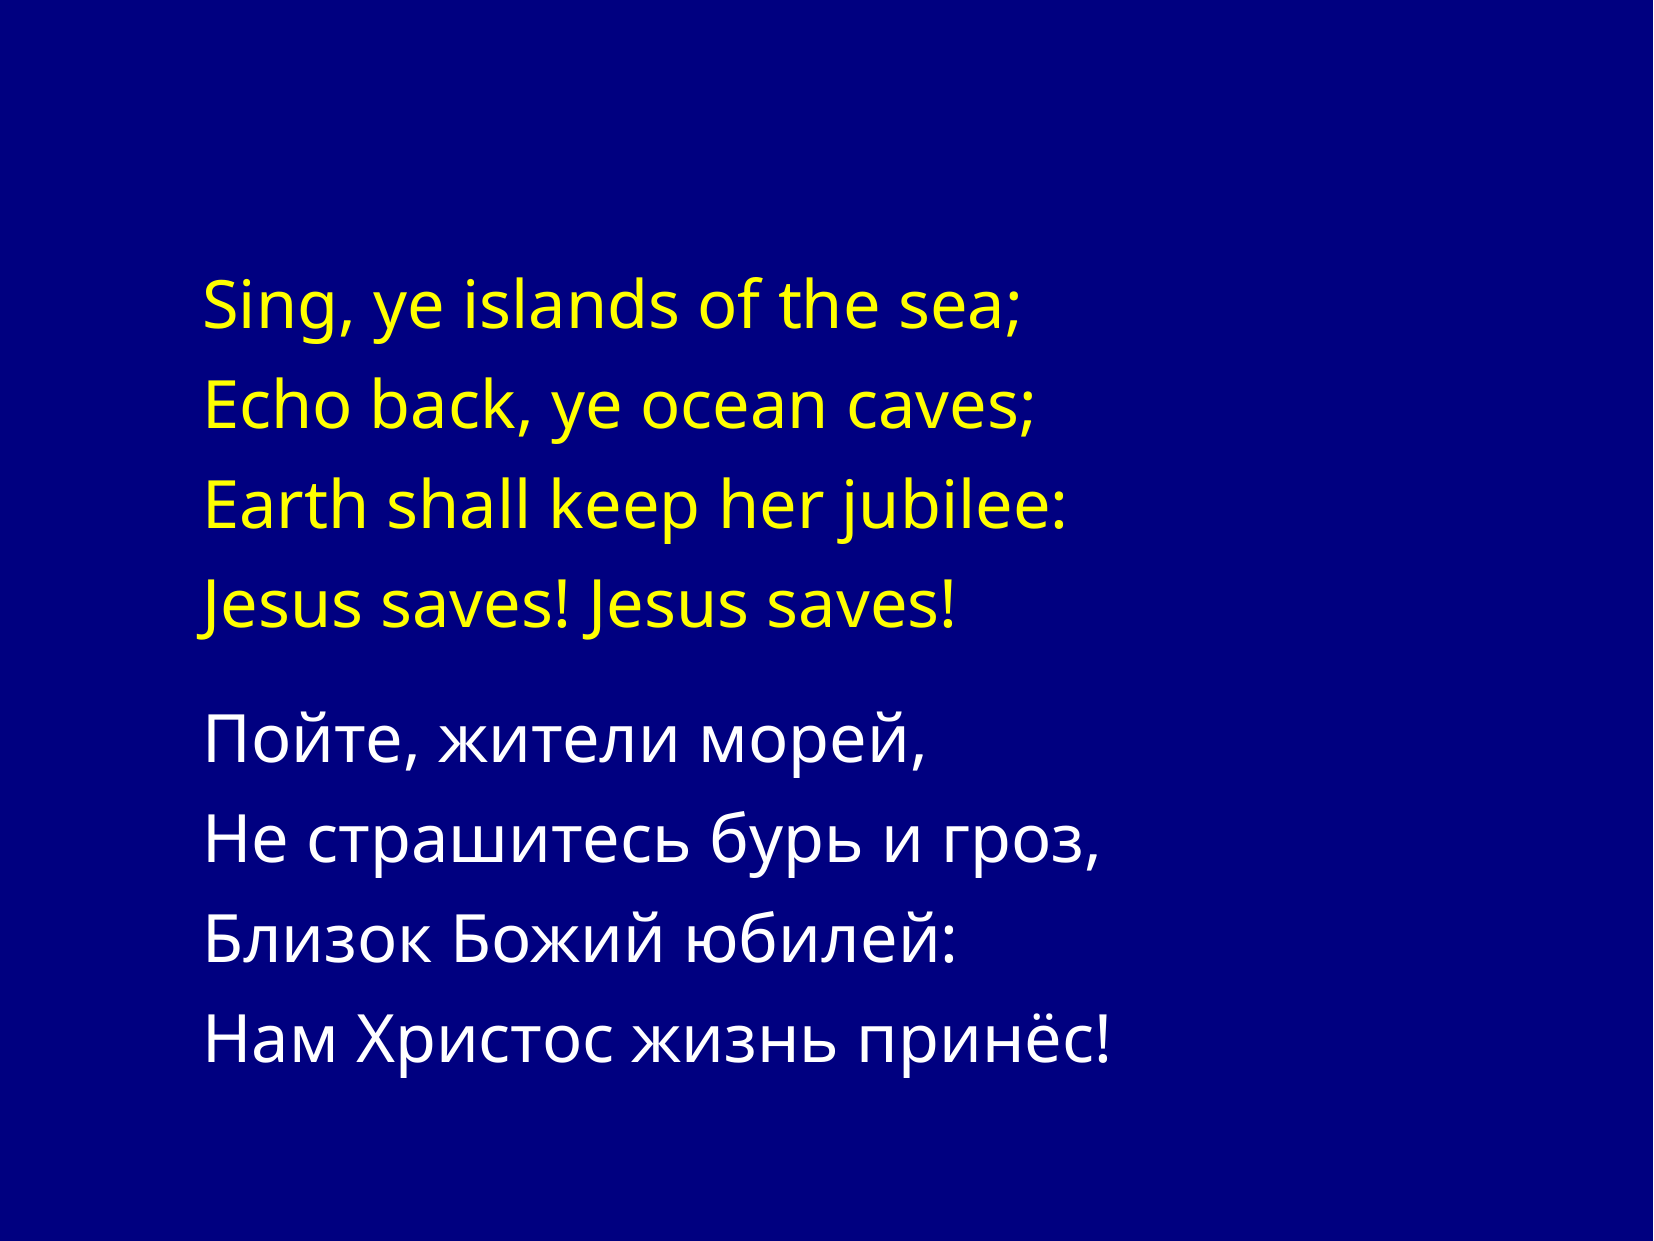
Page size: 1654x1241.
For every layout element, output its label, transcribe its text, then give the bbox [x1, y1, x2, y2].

text_box Sing, ye islands of the sea; Echo back, ye ocean caves; Earth shall keep her jubilee: Jesus saves! Jesus saves! [75, 150, 1576, 638]
text_box Пойте, жители морей, Не страшитесь бурь и гроз, Близок Божий юбилей: Нам Христос жизнь принёс! [75, 675, 1576, 1163]
